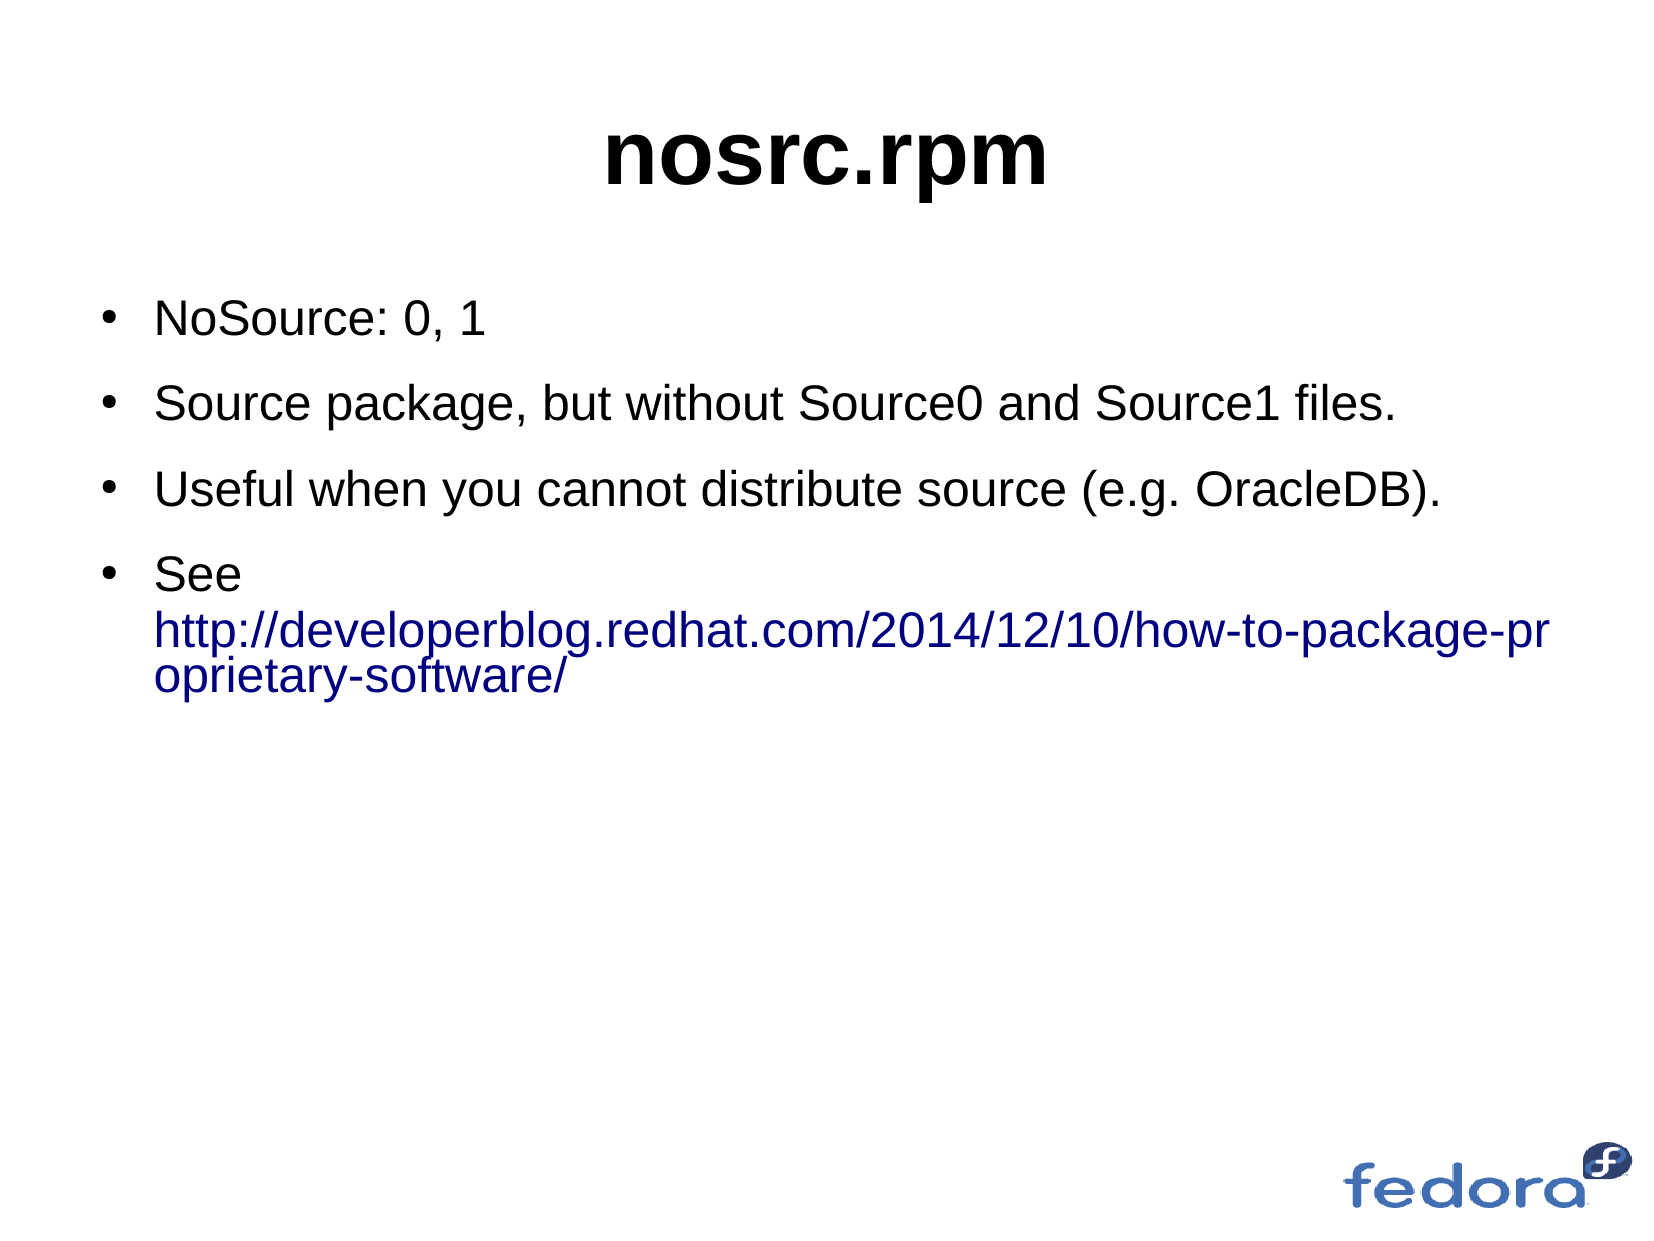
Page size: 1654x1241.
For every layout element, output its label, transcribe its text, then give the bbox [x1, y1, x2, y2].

picture [1332, 1124, 1651, 1227]
list NoSource: 0, 1 Source package, but without Source0 and Source1 files. Useful when you cannot distribute source (e.g. OracleDB). See http://developerblog.redhat.com/2014/12/10/how-to-package-proprietary-software/ [82, 290, 1571, 1109]
title nosrc.rpm [82, 49, 1571, 257]
